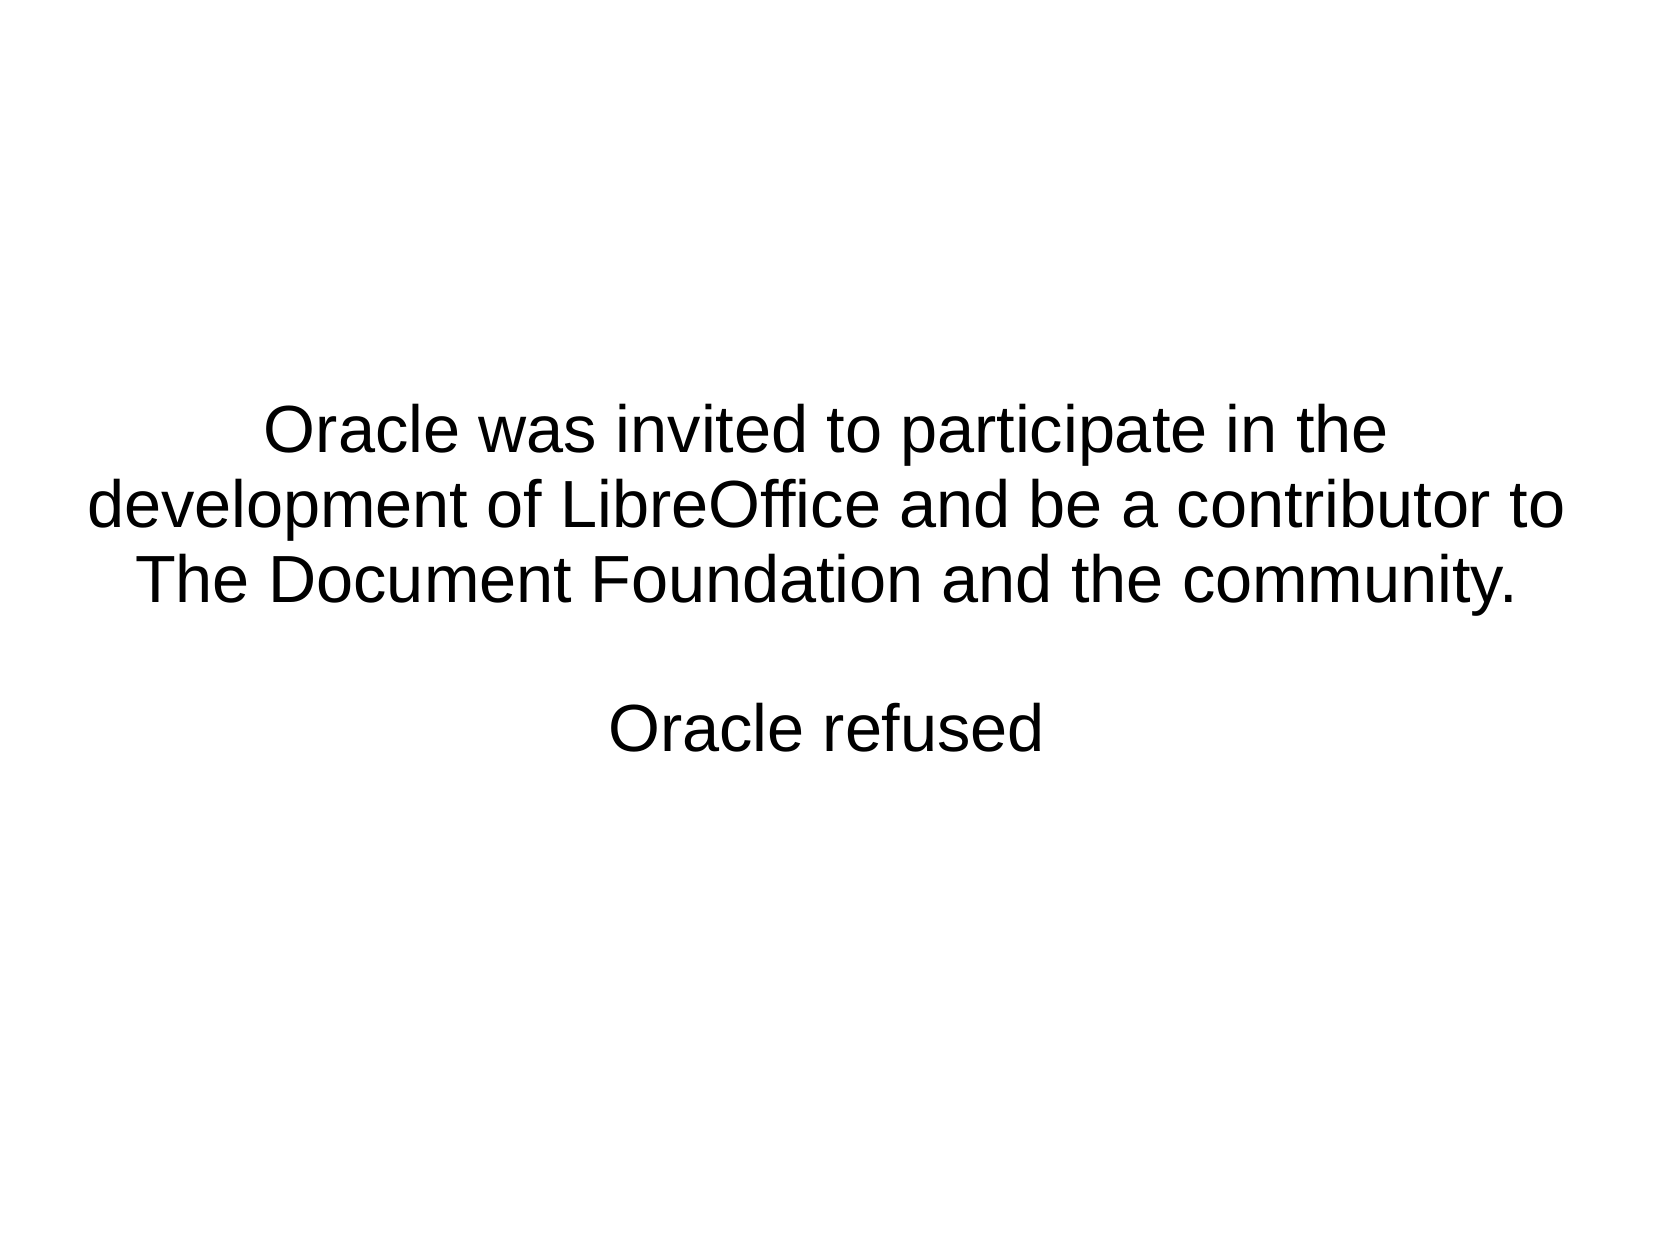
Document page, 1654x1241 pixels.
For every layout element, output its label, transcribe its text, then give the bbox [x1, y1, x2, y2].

subtitle Oracle was invited to participate in the development of LibreOffice and be a contributor to The Document Foundation and the community. Oracle refused [82, 49, 1571, 1109]
